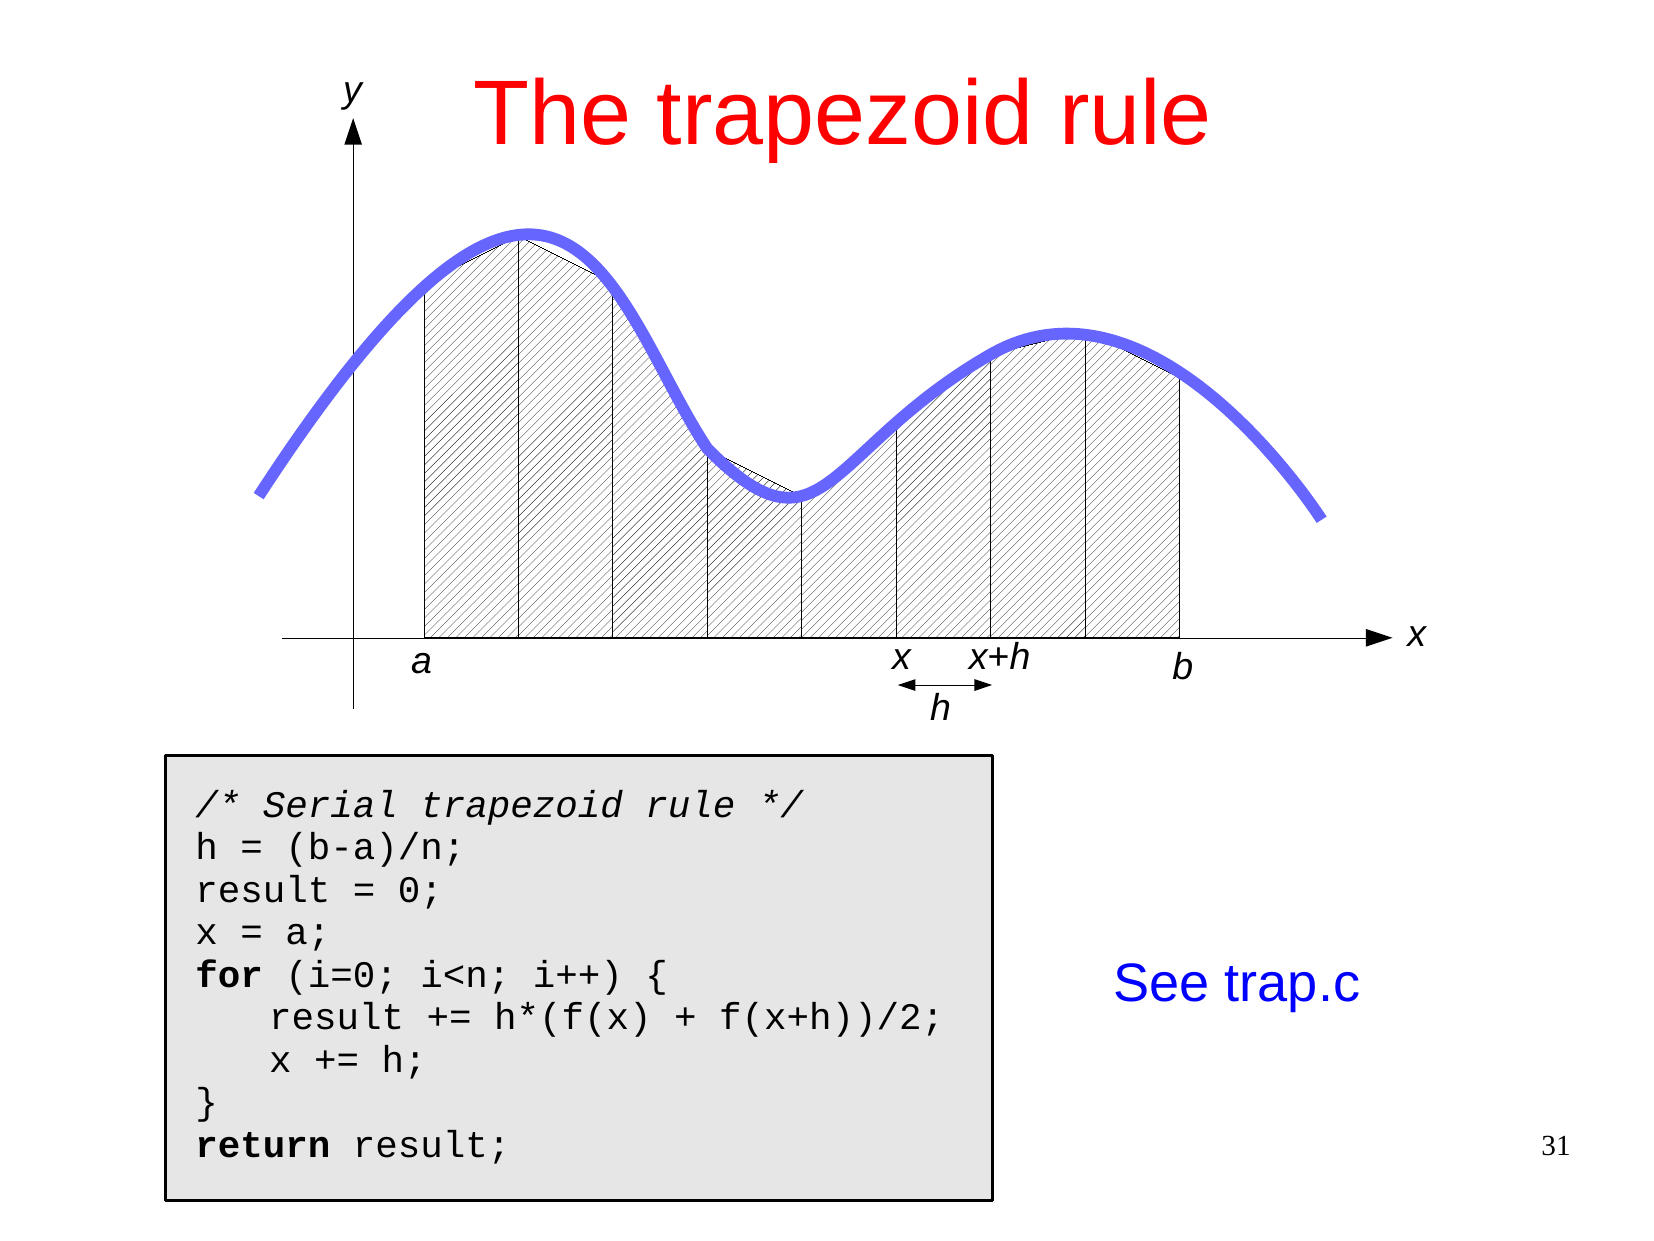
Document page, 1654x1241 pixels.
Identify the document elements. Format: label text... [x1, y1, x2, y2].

text_box See trap.c [1098, 944, 1394, 1021]
text_box a [396, 631, 447, 689]
text_box h [915, 679, 975, 736]
text_box x [877, 639, 926, 686]
text_box x [1392, 604, 1441, 662]
text_box [424, 241, 1180, 638]
title The trapezoid rule [82, 44, 1571, 170]
text_box /* Serial trapezoid rule */ h = (b-a)/n; result = 0; x = a; for (i=0; i<n; i++) { result += h*(f(x) + f(x+h))/2; x += h; } return result; [165, 755, 993, 1201]
text_box b [1157, 637, 1208, 695]
text_box y [328, 61, 377, 119]
text_box x+h [954, 639, 1046, 686]
text_box [727, 458, 792, 491]
